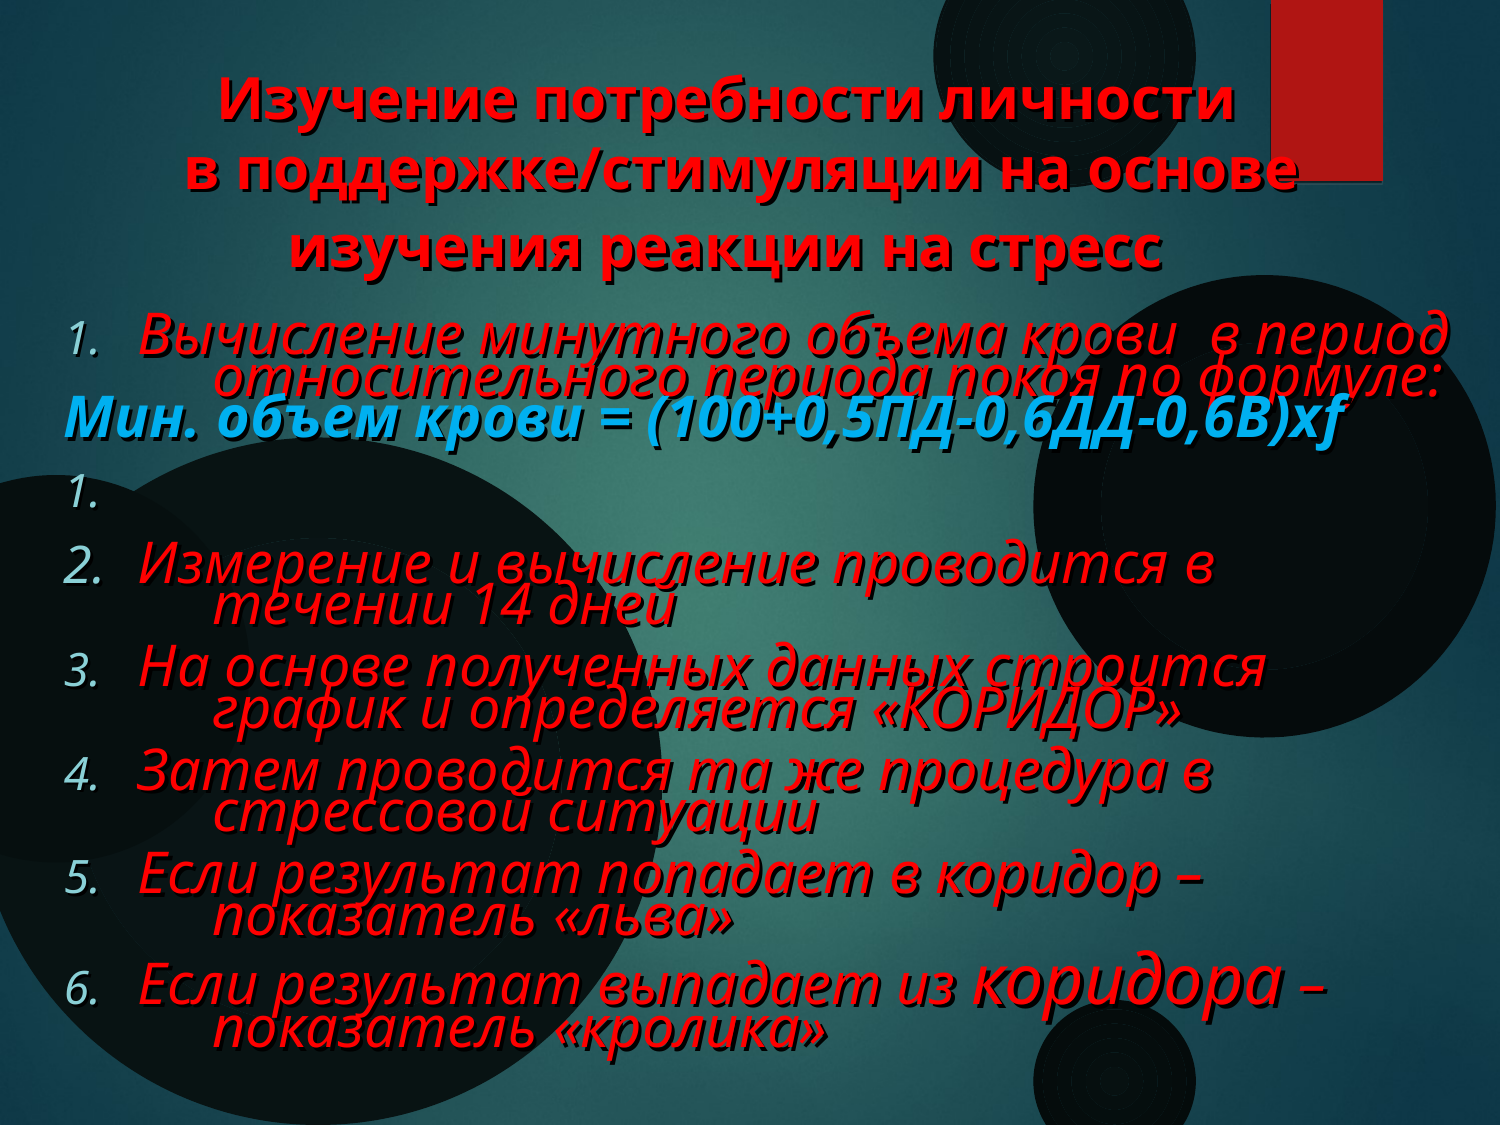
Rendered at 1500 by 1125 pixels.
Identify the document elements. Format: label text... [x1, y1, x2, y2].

title [88, 196, 1439, 314]
text_box Изучение потребности личности в поддержке/стимуляции на основе изучения реакции на стресс [49, 54, 1419, 289]
list Вычисление минутного объема крови в период относительного периода покоя по формуле: Мин. объем крови = (100+0,5ПД-0,6ДД-0,6В)хf Измерение и вычисление проводится в течении 14 дней На основе полученных данных строится график и определяется «КОРИДОР» Затем проводится та же процедура в стрессовой ситуации Если результат попадает в коридор – показатель «льва» Если результат выпадает из коридора – показатель «кролика» [48, 314, 1471, 1072]
